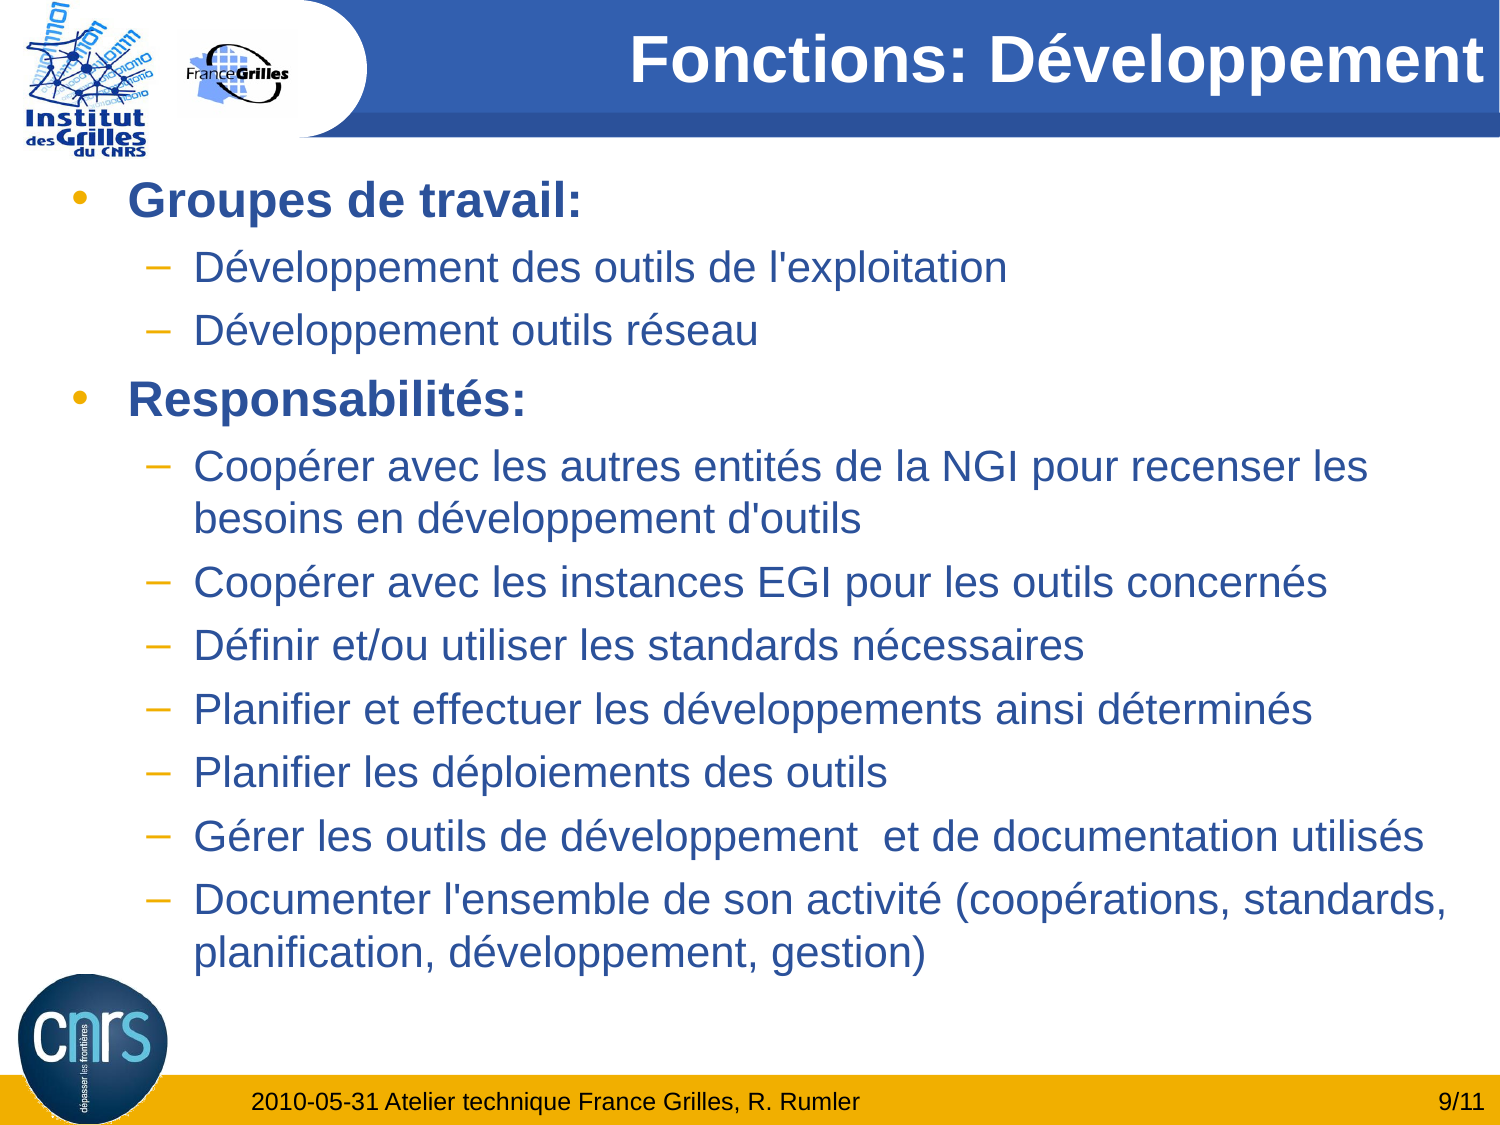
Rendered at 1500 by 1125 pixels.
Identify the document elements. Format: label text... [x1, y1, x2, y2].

text_box 2010-05-31 Atelier technique France Grilles, R. Rumler [236, 1080, 1270, 1124]
picture [0, 0, 298, 159]
picture [17, 974, 168, 1125]
title Fonctions: Développement [395, 0, 1500, 152]
text_box <numéro>/11 [1299, 1080, 1500, 1124]
list Groupes de travail: Développement des outils de l'exploitation Développement outils réseau Responsabilités: Coopérer avec les autres entités de la NGI pour recenser les besoins en développement d'outils Coopérer avec les instances EGI pour les outils concernés Définir et/ou utiliser les standards nécessaires Planifier et effectuer les développements ainsi déterminés Planifier les déploiements des outils Gérer les outils de développement et de documentation utilisés Documenter l'ensemble de son activité (coopérations, standards, planification, développement, gestion) [56, 159, 1466, 1052]
